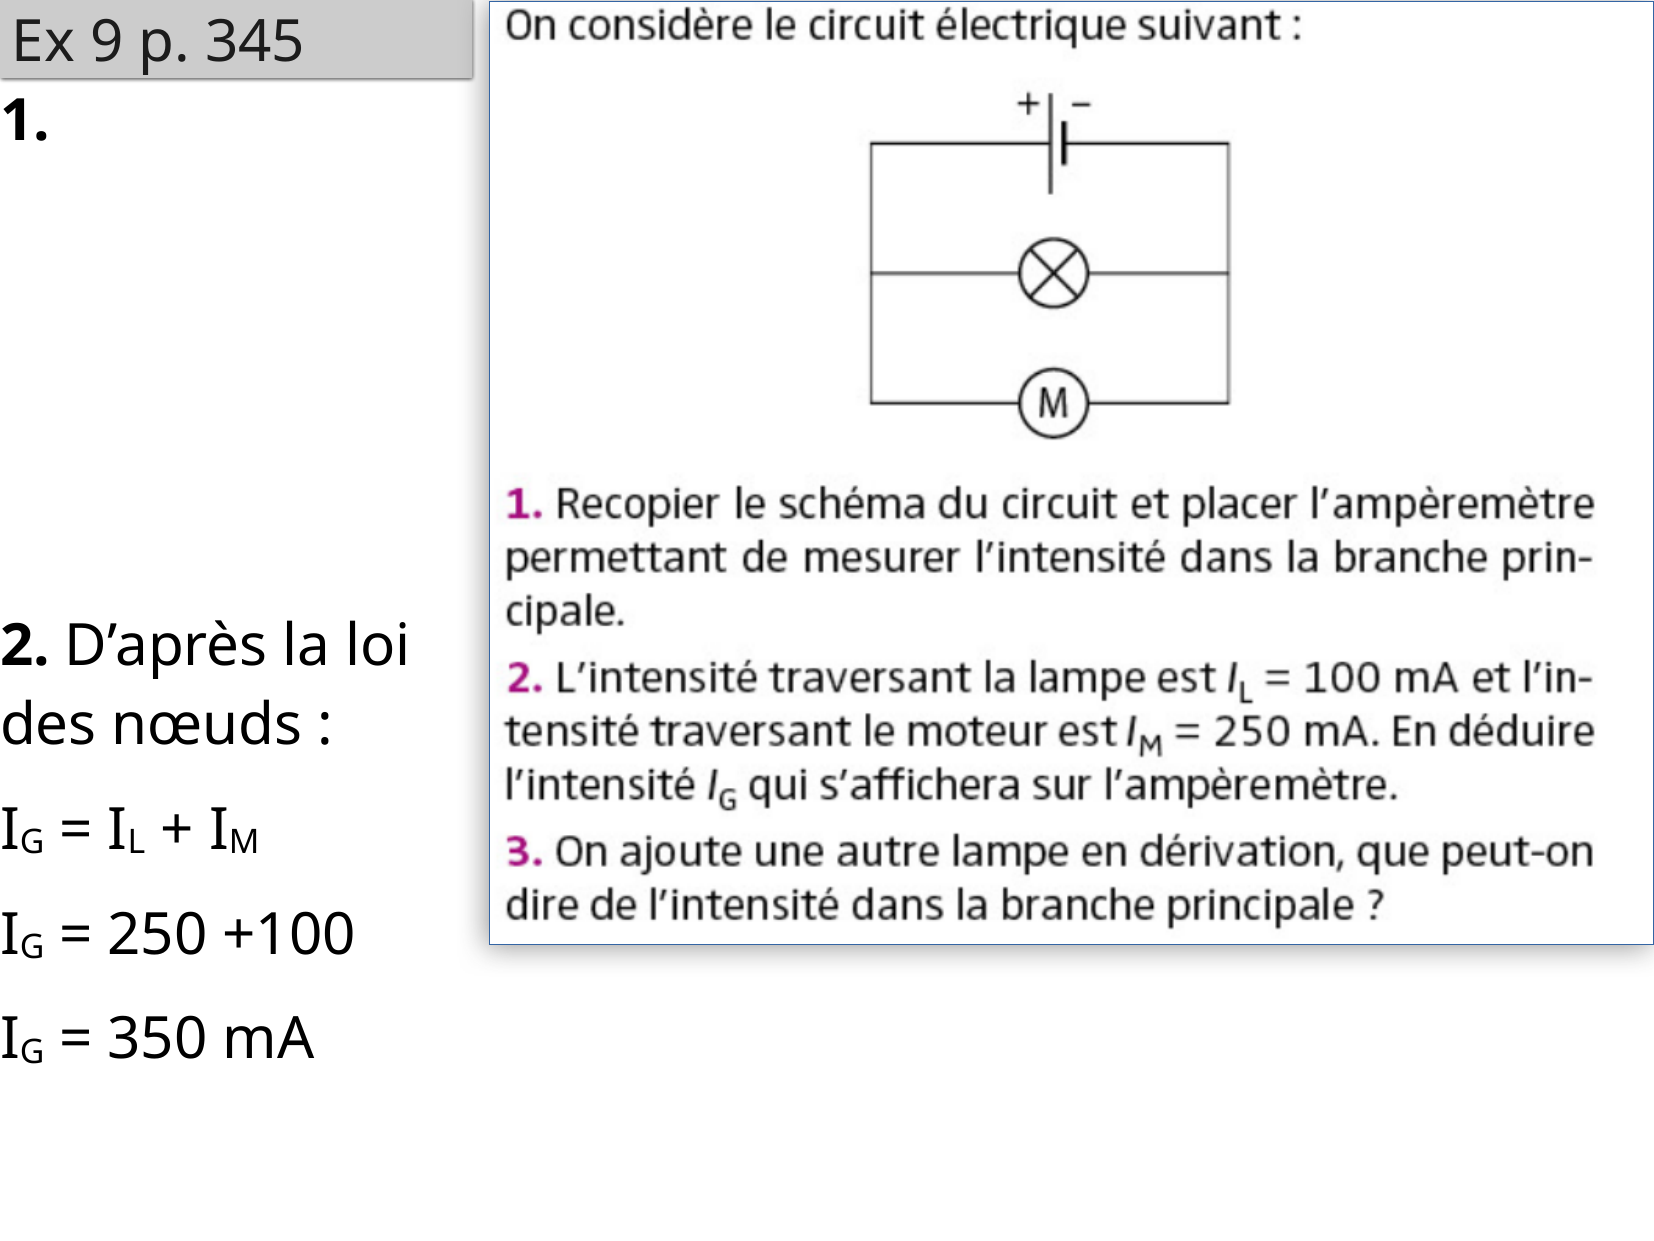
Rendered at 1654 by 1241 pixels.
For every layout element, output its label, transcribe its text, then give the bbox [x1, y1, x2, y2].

list 1. 2. D’après la loi des nœuds : IG = IL + IM IG = 250 +100 IG = 350 mA [0, 78, 1654, 1241]
picture [489, 1, 1654, 945]
title Ex 9 p. 345 [0, 0, 471, 78]
